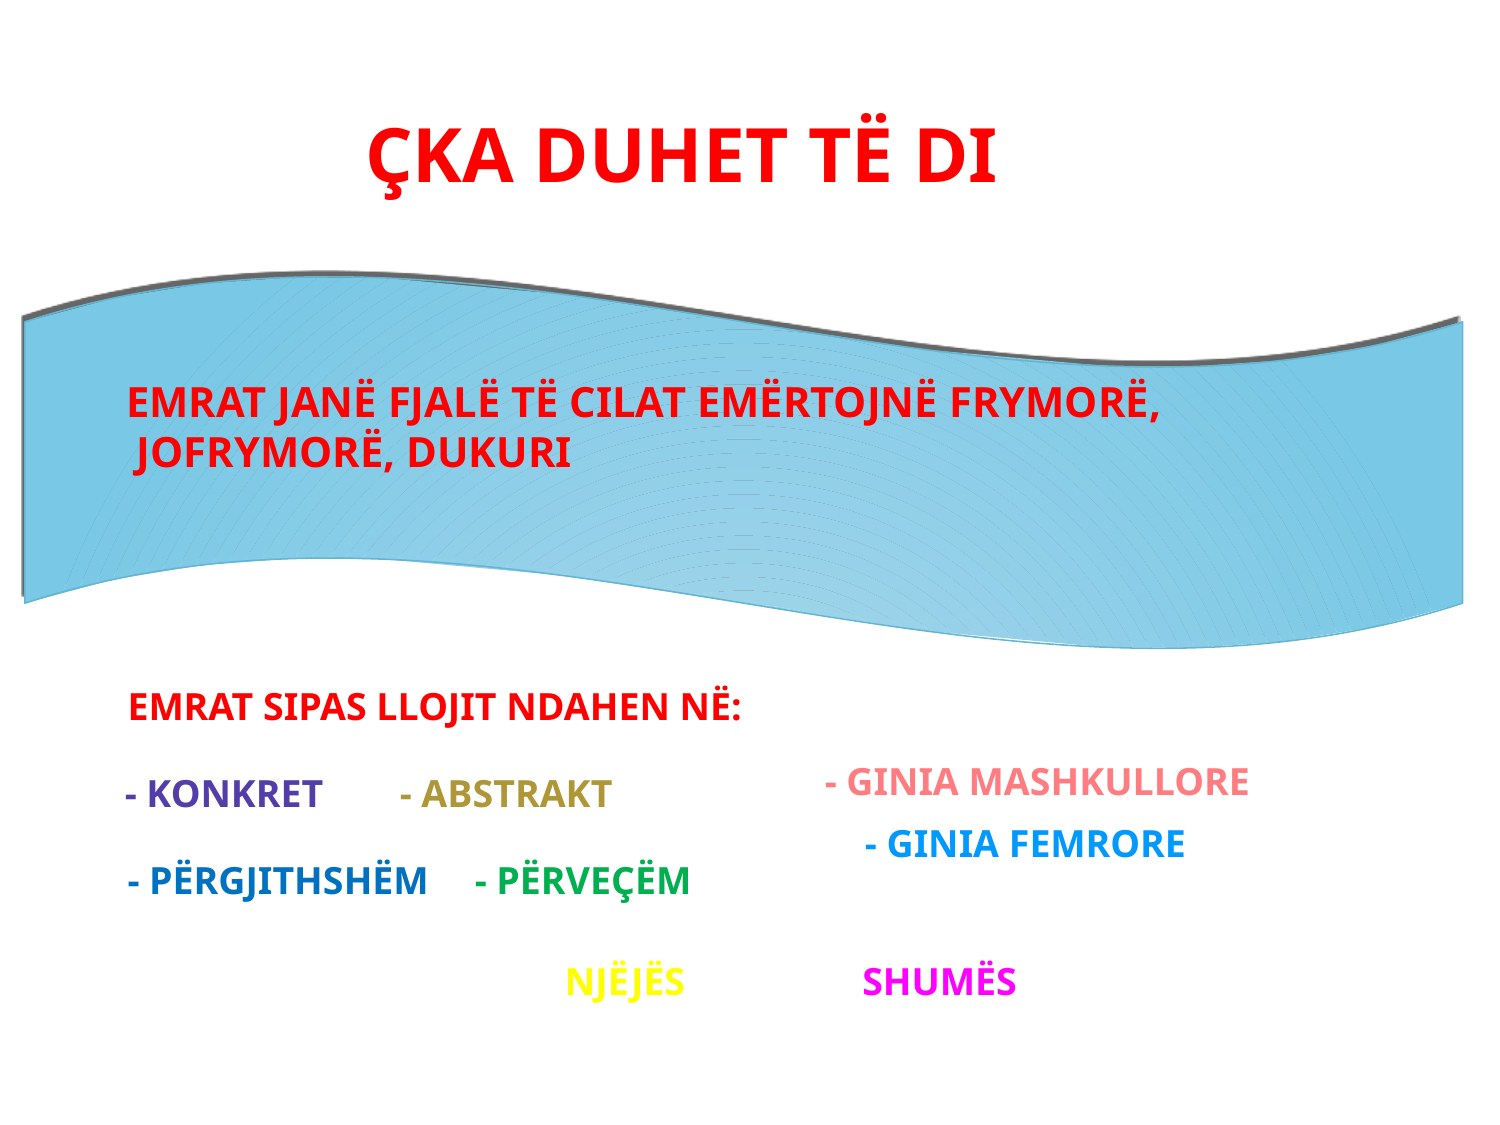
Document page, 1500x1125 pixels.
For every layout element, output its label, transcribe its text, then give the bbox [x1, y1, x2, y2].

text_box EMRAT SIPAS LLOJIT NDAHEN NË: [112, 675, 813, 736]
text_box - PËRVEÇËM [450, 849, 727, 911]
text_box EMRAT JANË FJALË TË CILAT EMËRTOJNË FRYMORË, JOFRYMORË, DUKURI [24, 276, 1463, 649]
text_box - ABSTRAKT [375, 762, 650, 824]
text_box - PËRGJITHSHËM [112, 849, 450, 911]
text_box ÇKA DUHET TË DI [350, 99, 1113, 206]
text_box NJËJËS [549, 950, 721, 1011]
text_box - KONKRET [99, 762, 360, 824]
text_box - GINIA FEMRORE [849, 812, 1235, 874]
text_box SHUMËS [837, 950, 1046, 1011]
text_box - GINIA MASHKULLORE [800, 750, 1303, 811]
